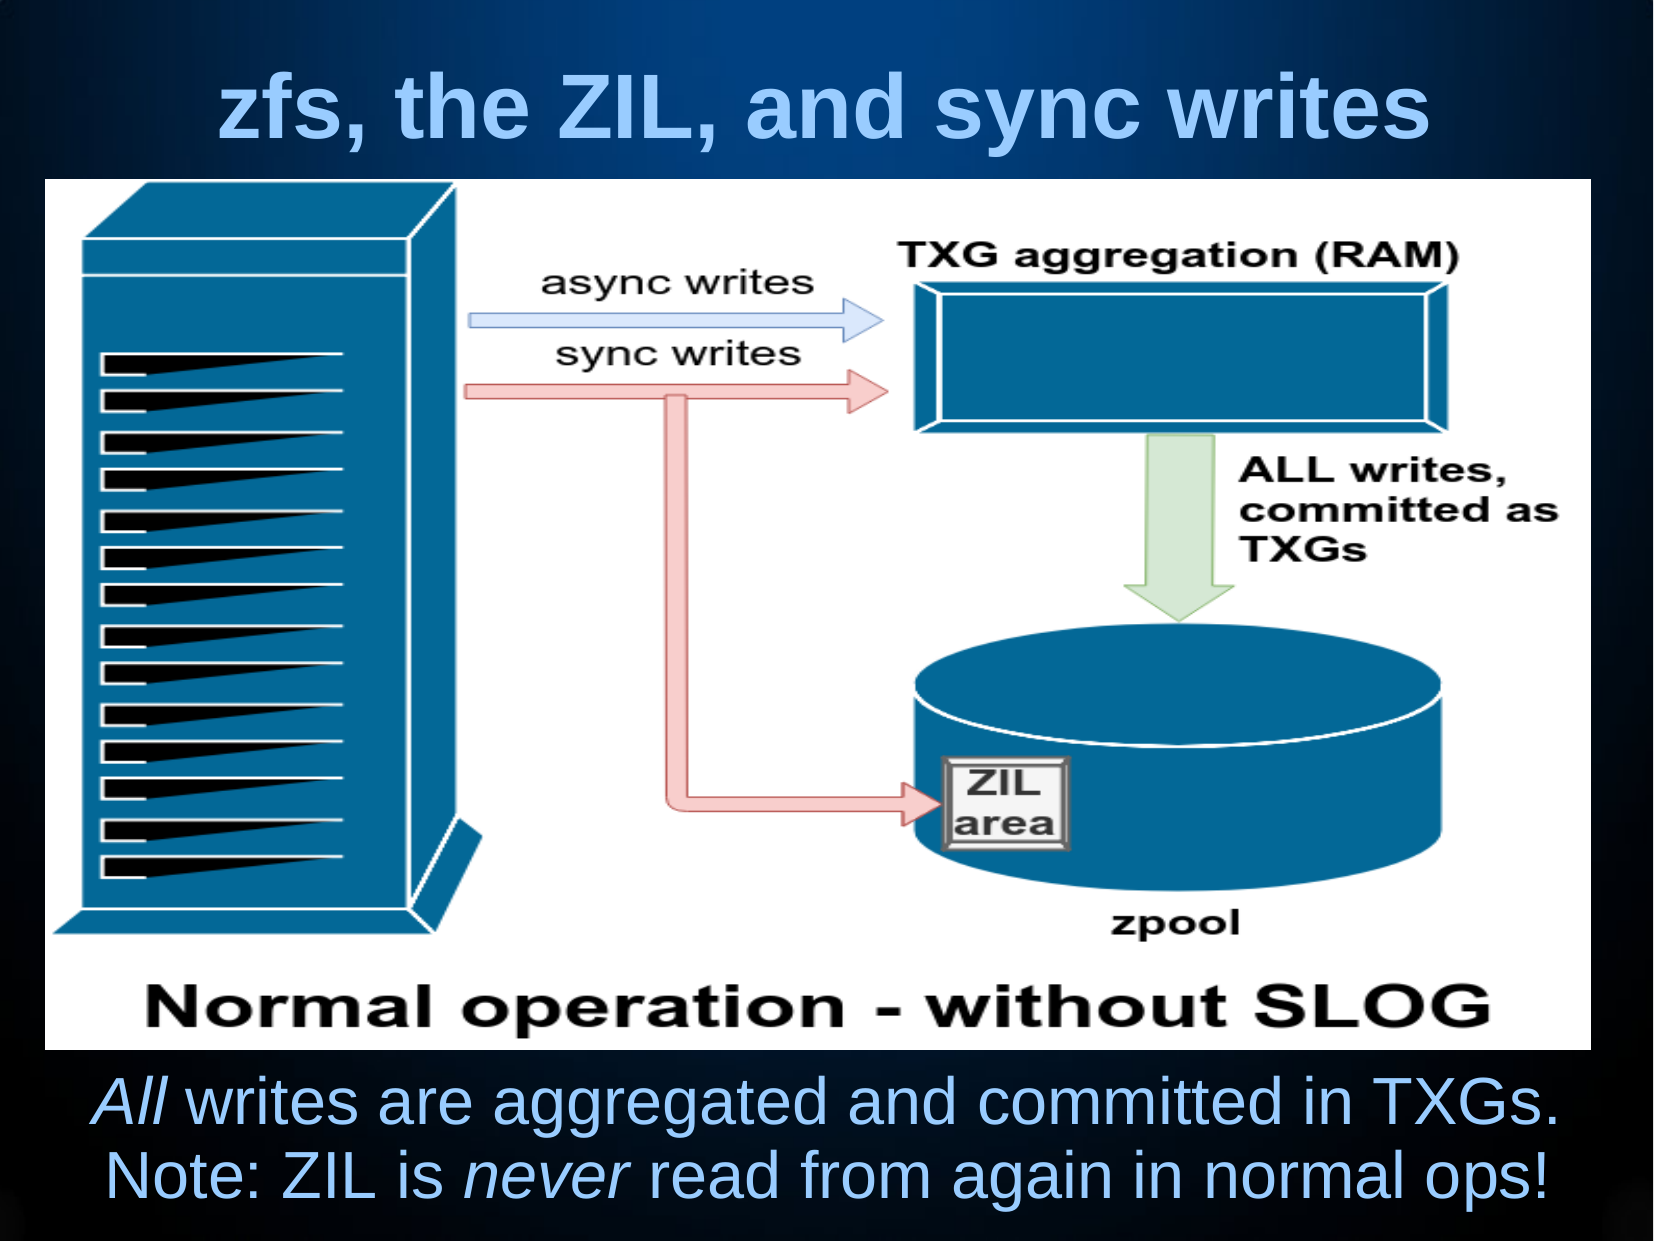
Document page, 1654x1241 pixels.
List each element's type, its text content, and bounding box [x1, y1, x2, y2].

title zfs, the ZIL, and sync writes [0, 2, 1651, 211]
picture [0, 0, 1654, 1241]
title All writes are aggregated and committed in TXGs. Note: ZIL is never read from again in normal ops! [3, 1035, 1653, 1241]
